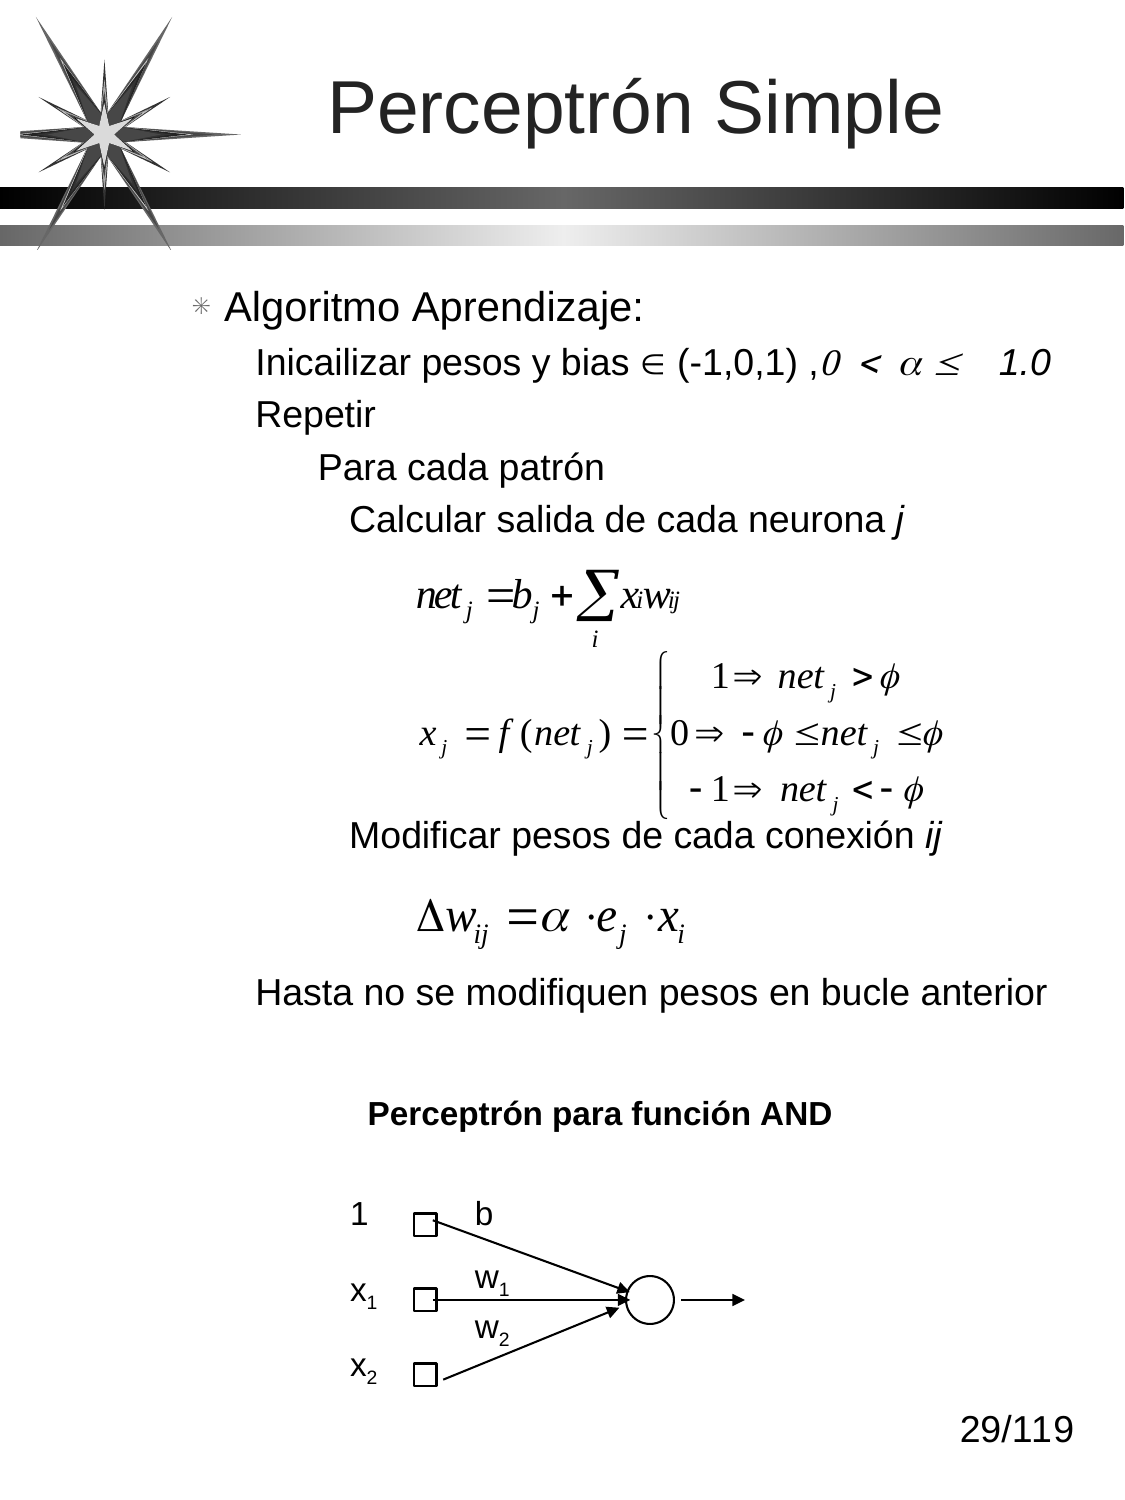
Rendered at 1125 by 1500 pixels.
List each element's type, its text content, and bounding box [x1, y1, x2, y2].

title Perceptrón Simple [174, 50, 1097, 163]
text_box x2 [335, 1337, 395, 1393]
text_box [413, 1213, 437, 1237]
chart [410, 562, 1041, 864]
text_box [626, 1276, 674, 1324]
text_box x1 [335, 1262, 395, 1318]
text_box 1 [335, 1187, 384, 1243]
text_box w2 [460, 1299, 527, 1355]
list Algoritmo Aprendizaje: Inicailizar pesos y bias  (-1,0,1) , 1.0 Repetir Para cada patrón Calcular salida de cada neurona j Modificar pesos de cada conexión ij Hasta no se modifiquen pesos en bucle anterior [37, 275, 1075, 1450]
text_box b [460, 1187, 509, 1243]
text_box [413, 1363, 437, 1387]
text_box w1 [460, 1250, 527, 1299]
chart [409, 887, 854, 976]
text_box Perceptrón para función AND [347, 1087, 863, 1143]
text_box [413, 1288, 437, 1312]
